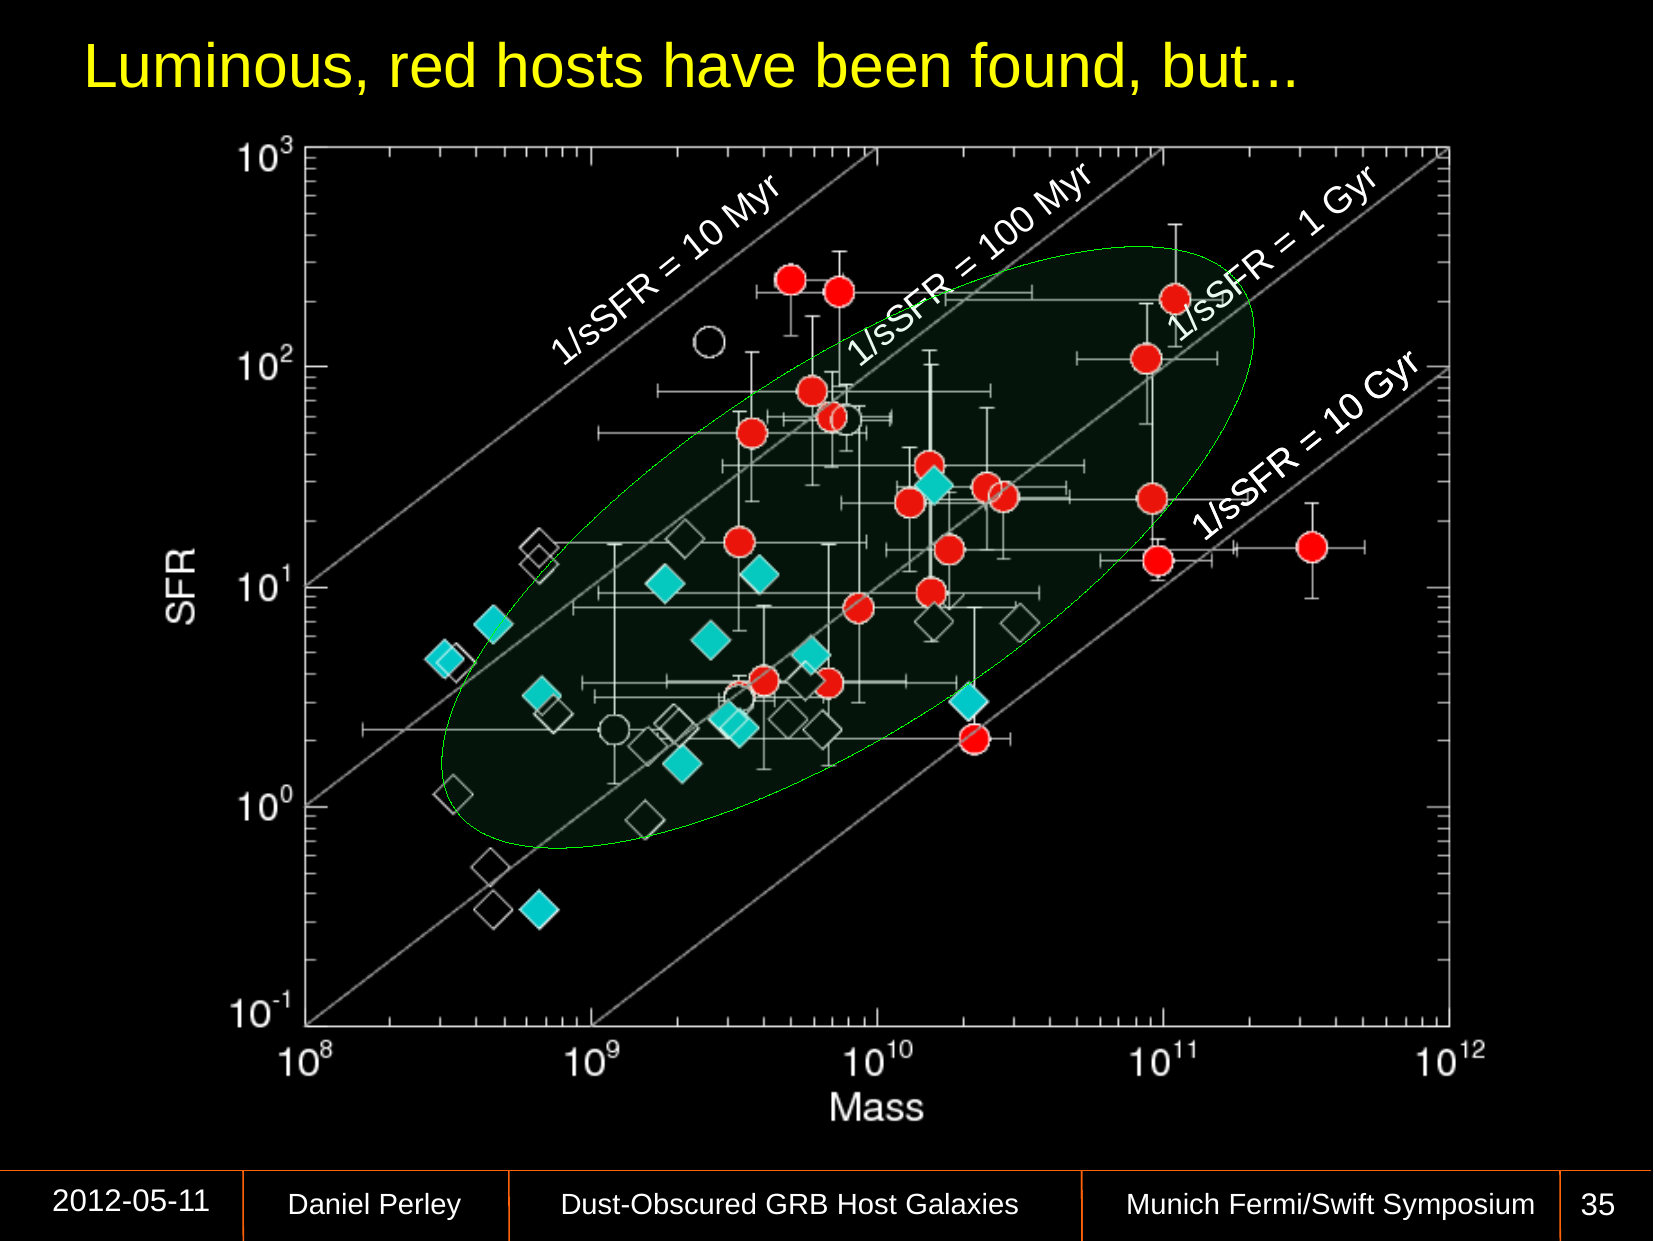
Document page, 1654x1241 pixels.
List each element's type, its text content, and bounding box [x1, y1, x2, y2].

text_box 1/sSFR = 10 Myr [526, 126, 870, 435]
picture [150, 116, 1501, 1123]
text_box 1/sSFR = 100 Myr [822, 127, 1165, 349]
text_box [441, 246, 1255, 849]
text_box 1/sSFR = 1 Gyr [1215, 132, 1412, 306]
title Luminous, red hosts have been found, but... [83, 25, 1573, 107]
text_box 1/sSFR = 10 Gyr [1167, 319, 1481, 601]
